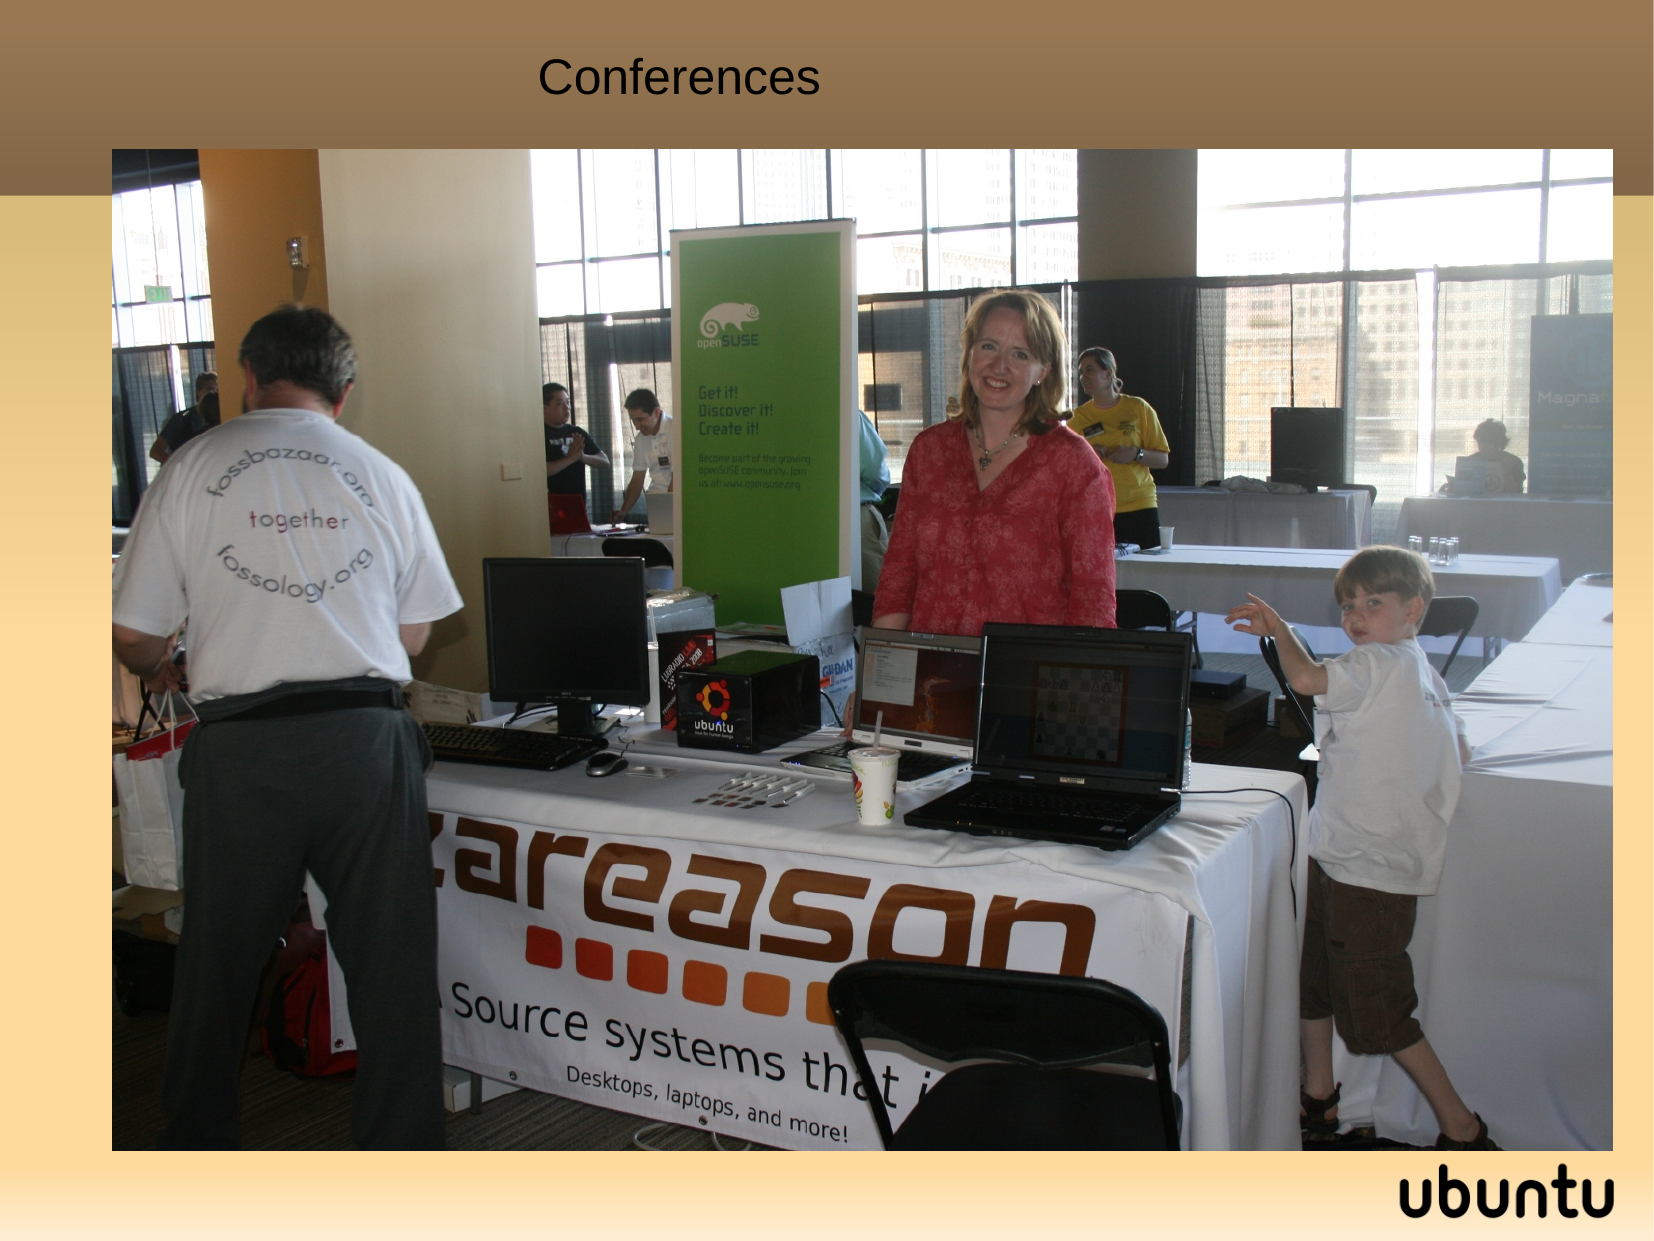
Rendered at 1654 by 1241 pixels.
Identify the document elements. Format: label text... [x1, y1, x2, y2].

picture [0, 0, 1654, 1241]
text_box Conferences [508, 41, 836, 113]
